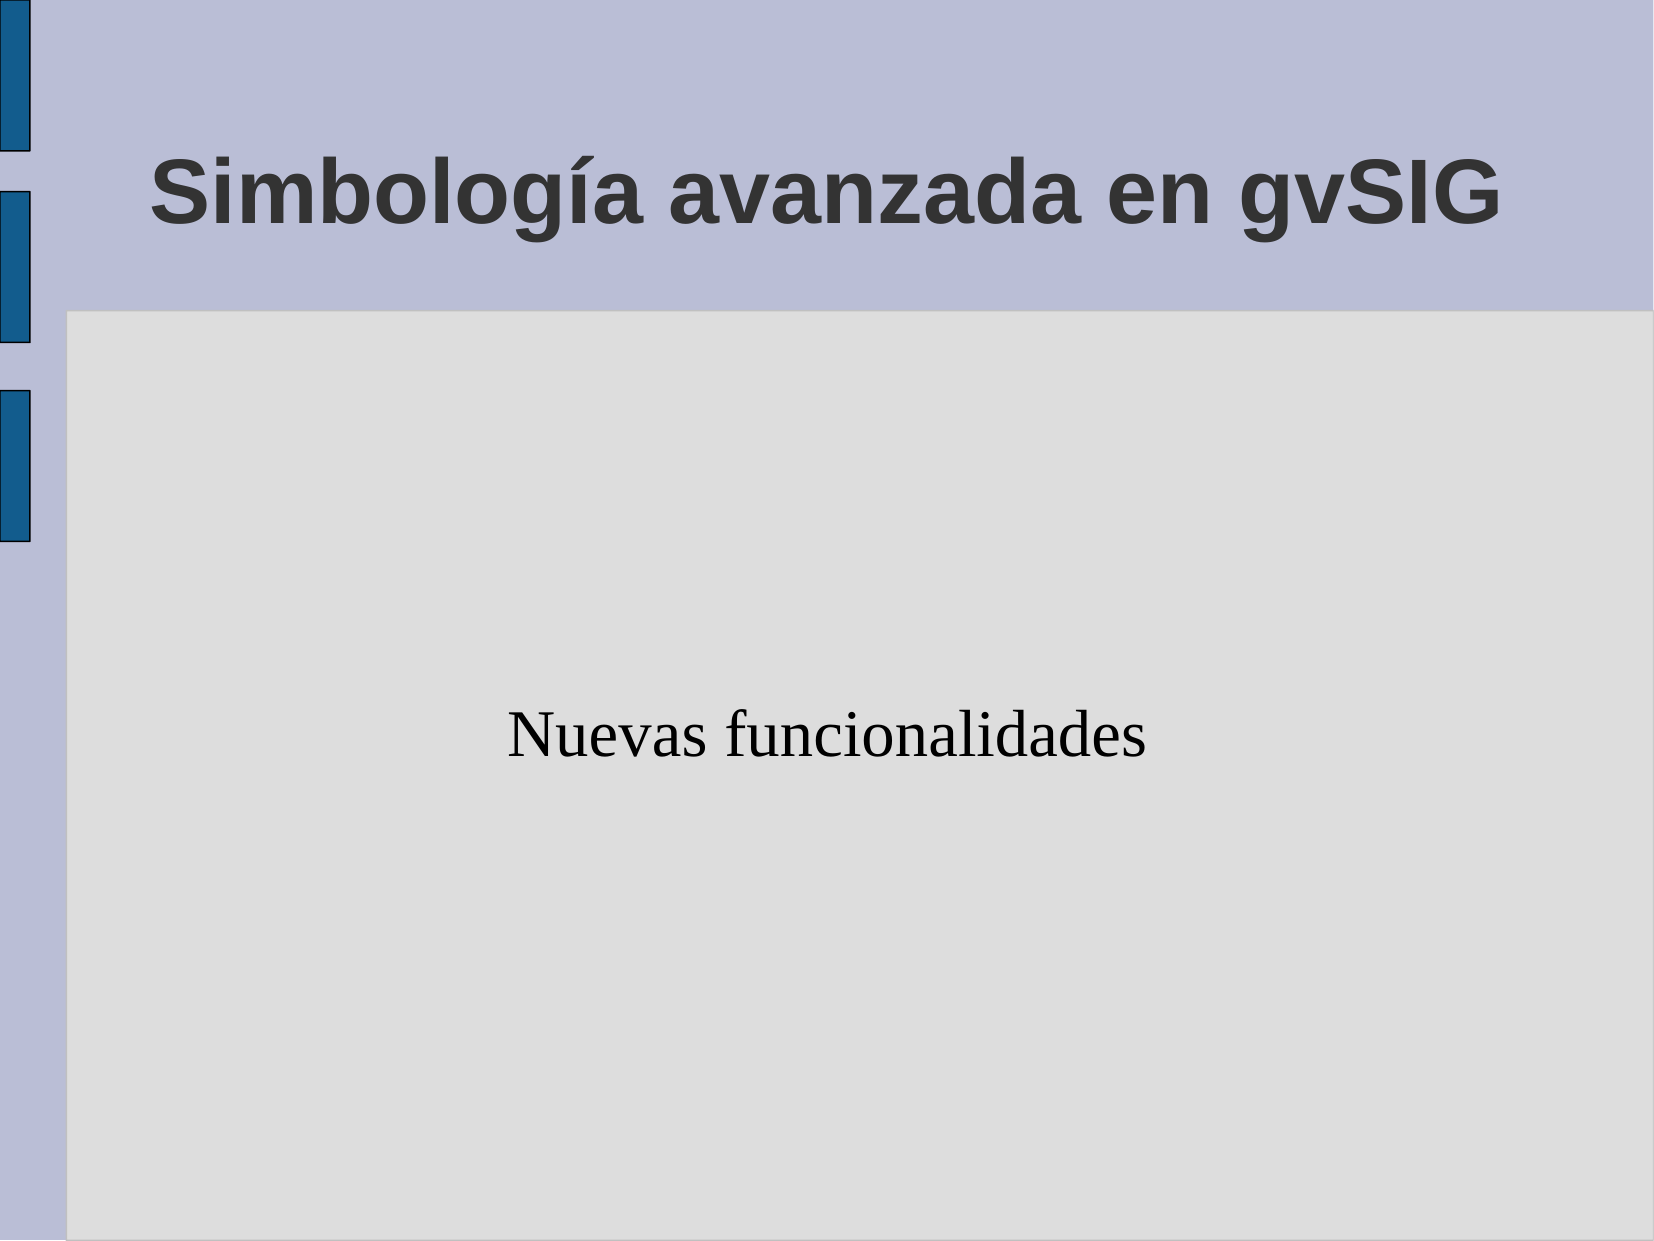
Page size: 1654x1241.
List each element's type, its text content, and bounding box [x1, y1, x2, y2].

subtitle Nuevas funcionalidades [121, 352, 1534, 1119]
title Simbología avanzada en gvSIG [121, 98, 1534, 291]
